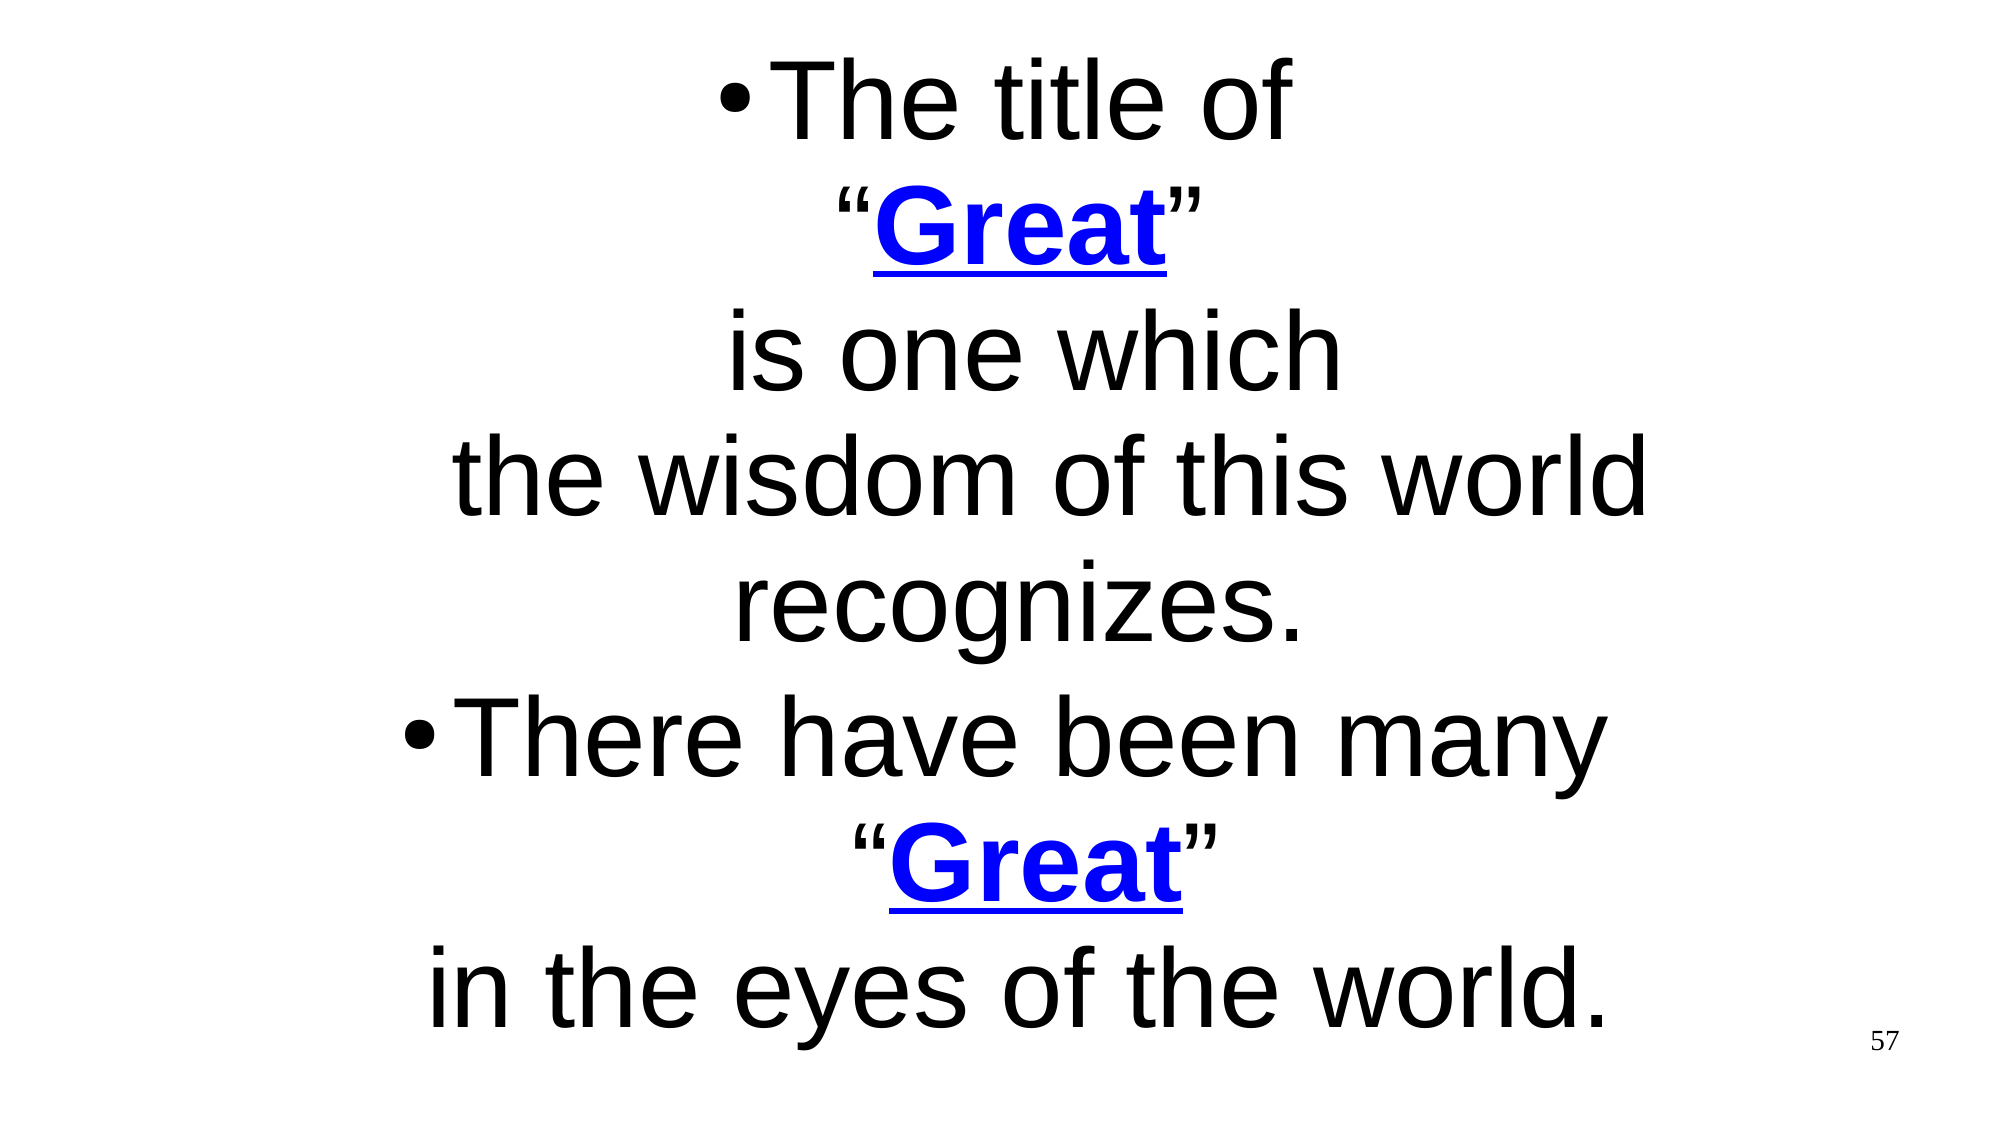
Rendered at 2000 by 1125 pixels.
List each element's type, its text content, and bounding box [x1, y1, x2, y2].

list The title of “Great” is one which the wisdom of this world recognizes. There have been many “Great” in the eyes of the world. [50, 37, 1951, 1088]
